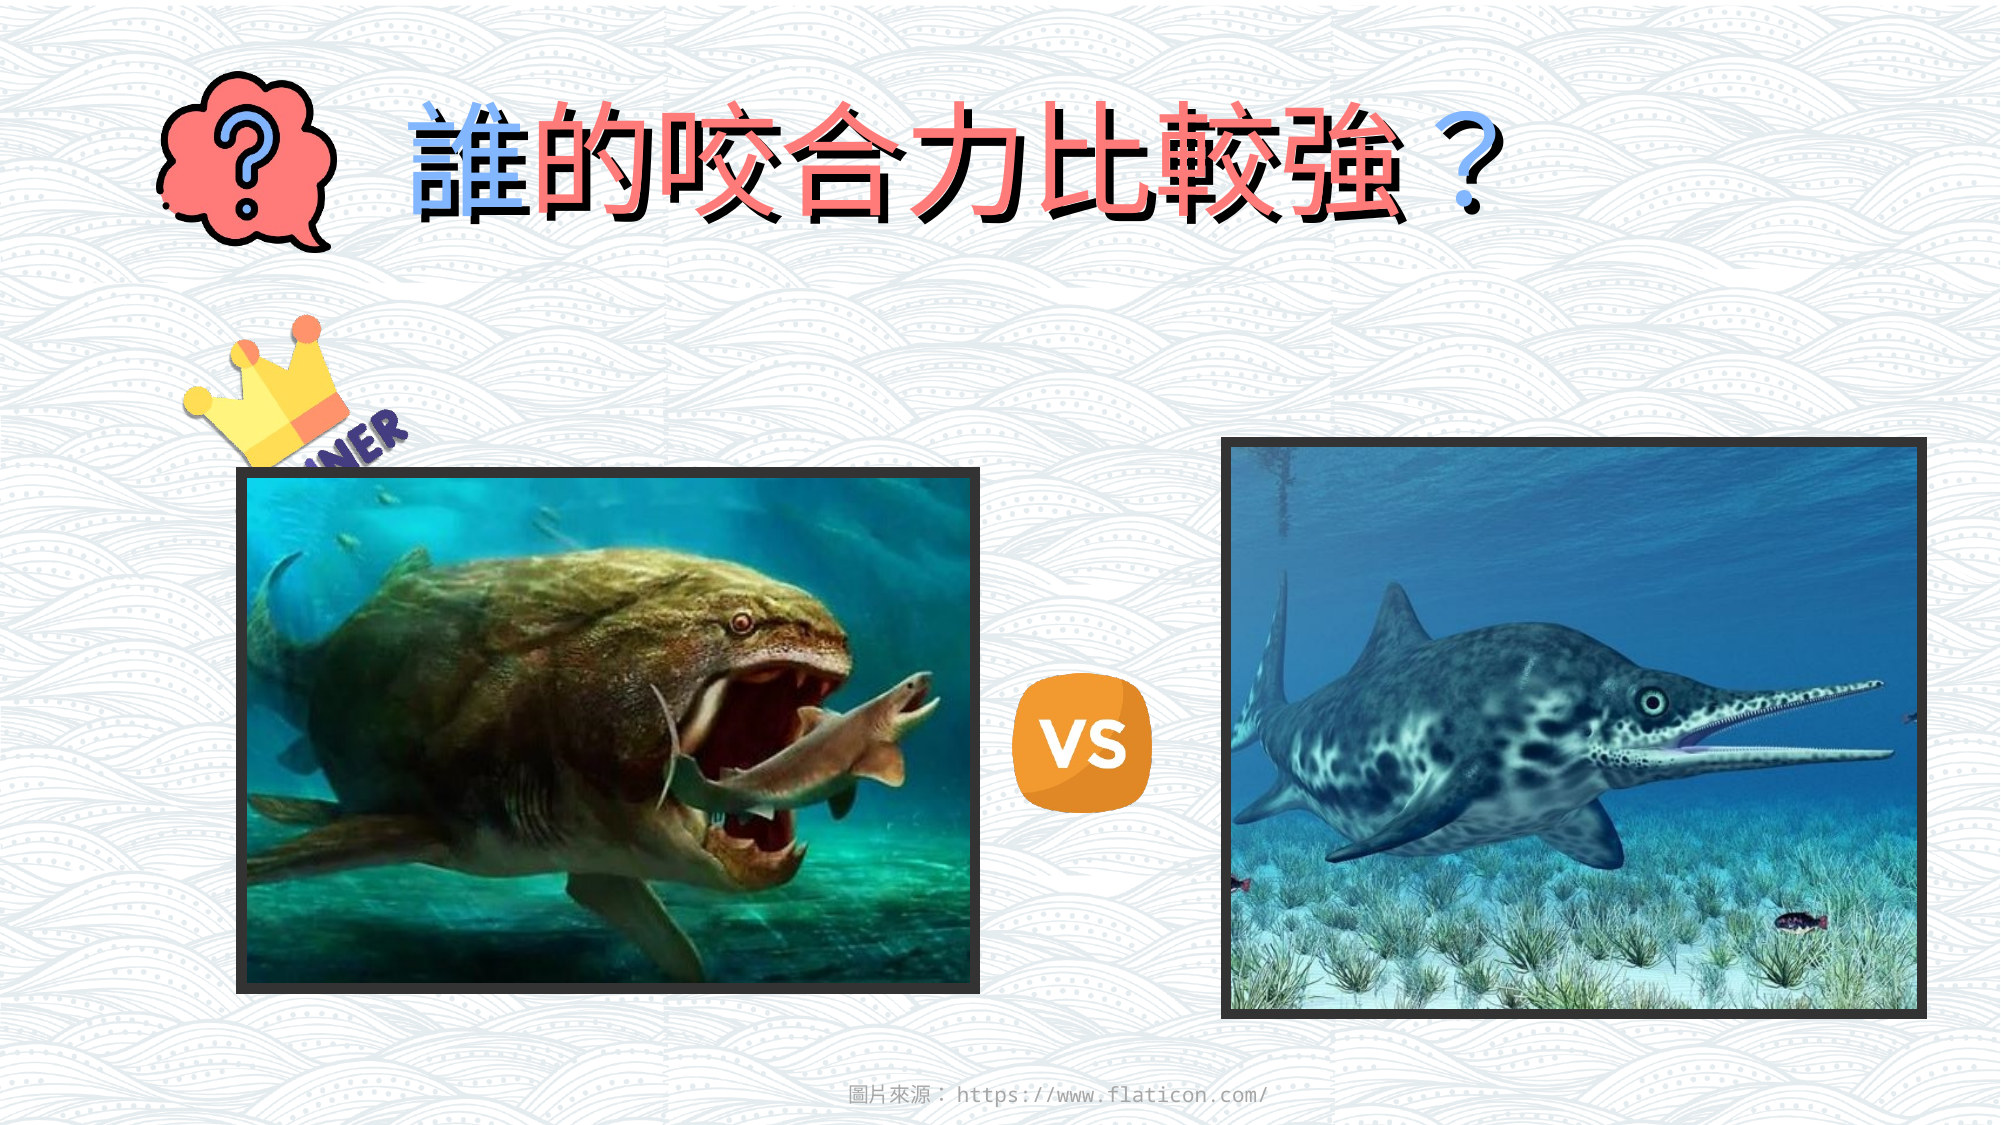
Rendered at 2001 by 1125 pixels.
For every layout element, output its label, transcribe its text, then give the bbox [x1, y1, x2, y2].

text_box 圖片來源：https://www.flaticon.com/ [833, 1073, 1968, 1115]
picture [156, 71, 337, 253]
picture [1012, 673, 1152, 813]
picture [1231, 446, 1917, 1009]
text_box 誰的咬合力比較強？ [388, 91, 1614, 241]
picture [246, 477, 970, 984]
picture [156, 286, 412, 509]
